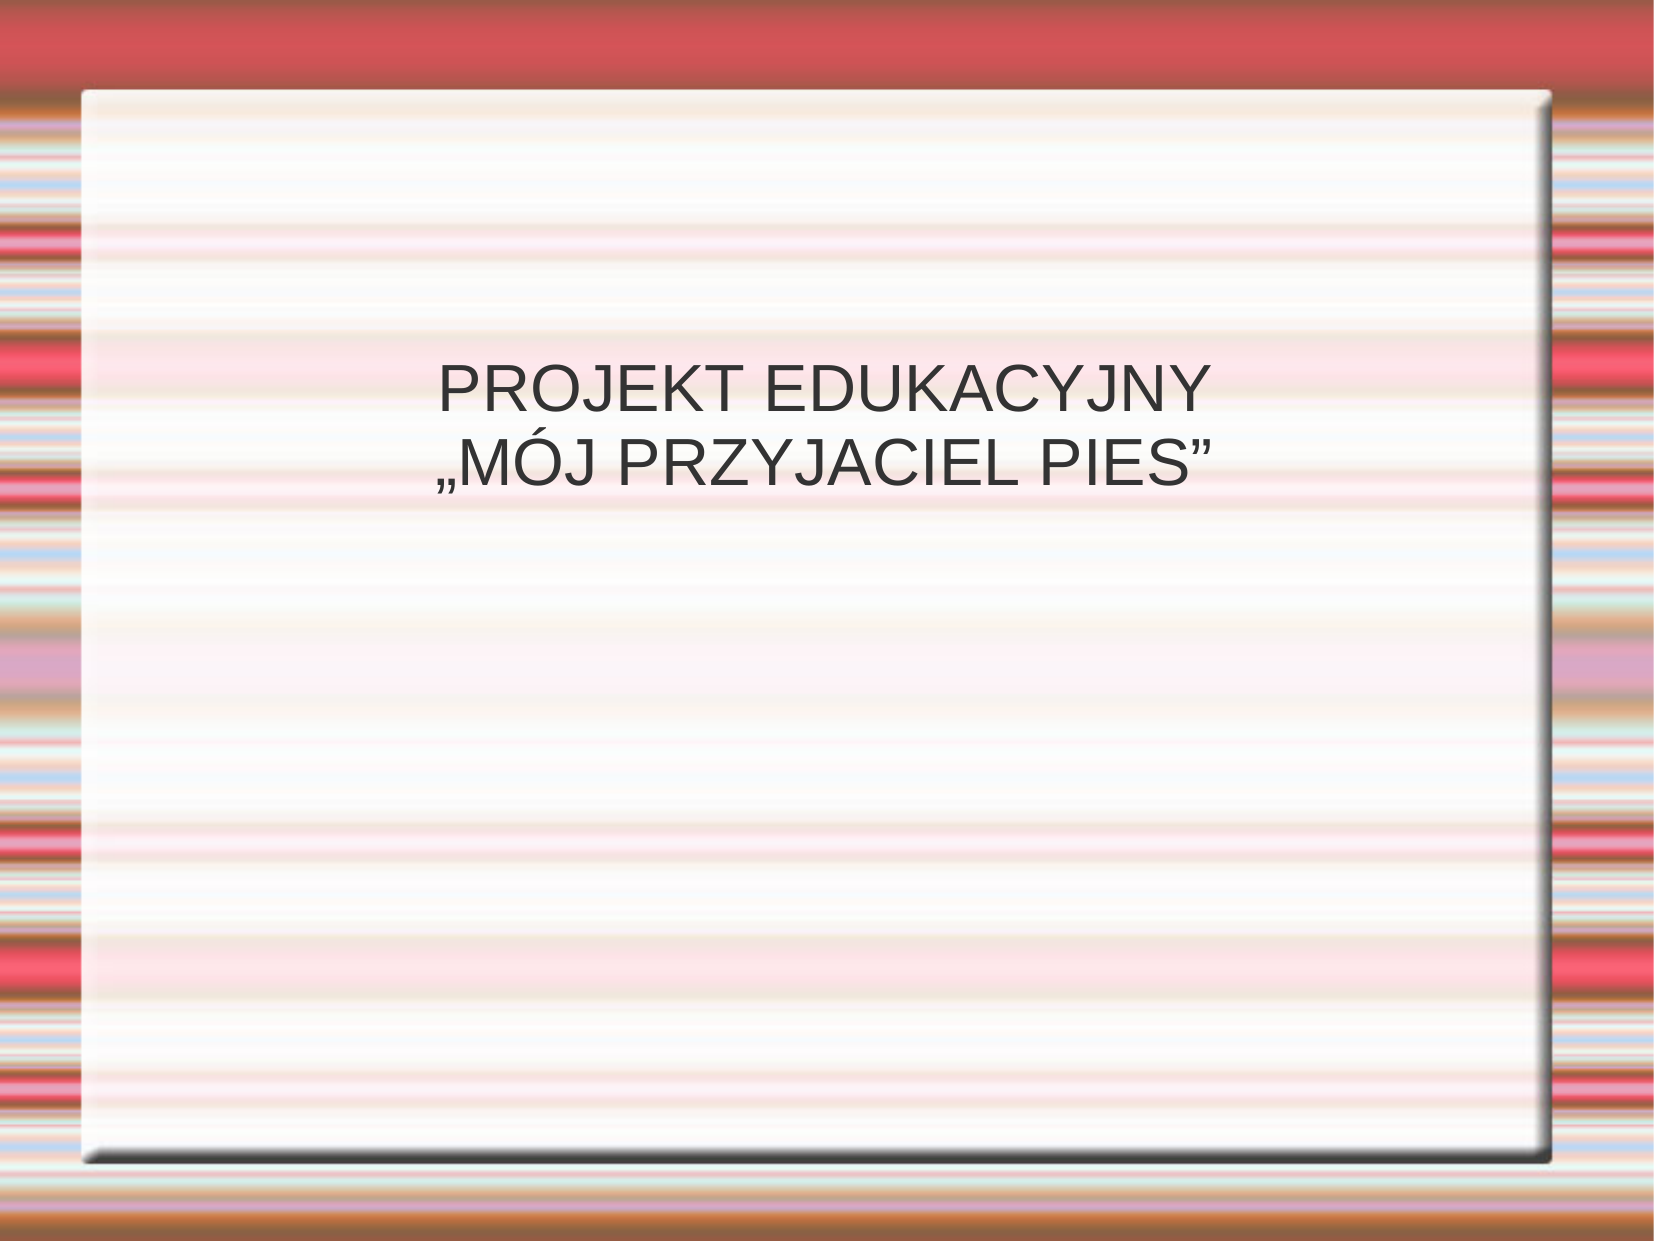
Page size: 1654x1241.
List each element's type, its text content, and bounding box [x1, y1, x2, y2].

list PROJEKT EDUKACYJNY „MÓJ PRZYJACIEL PIES” [134, 350, 1516, 1133]
picture [0, 0, 1654, 1241]
